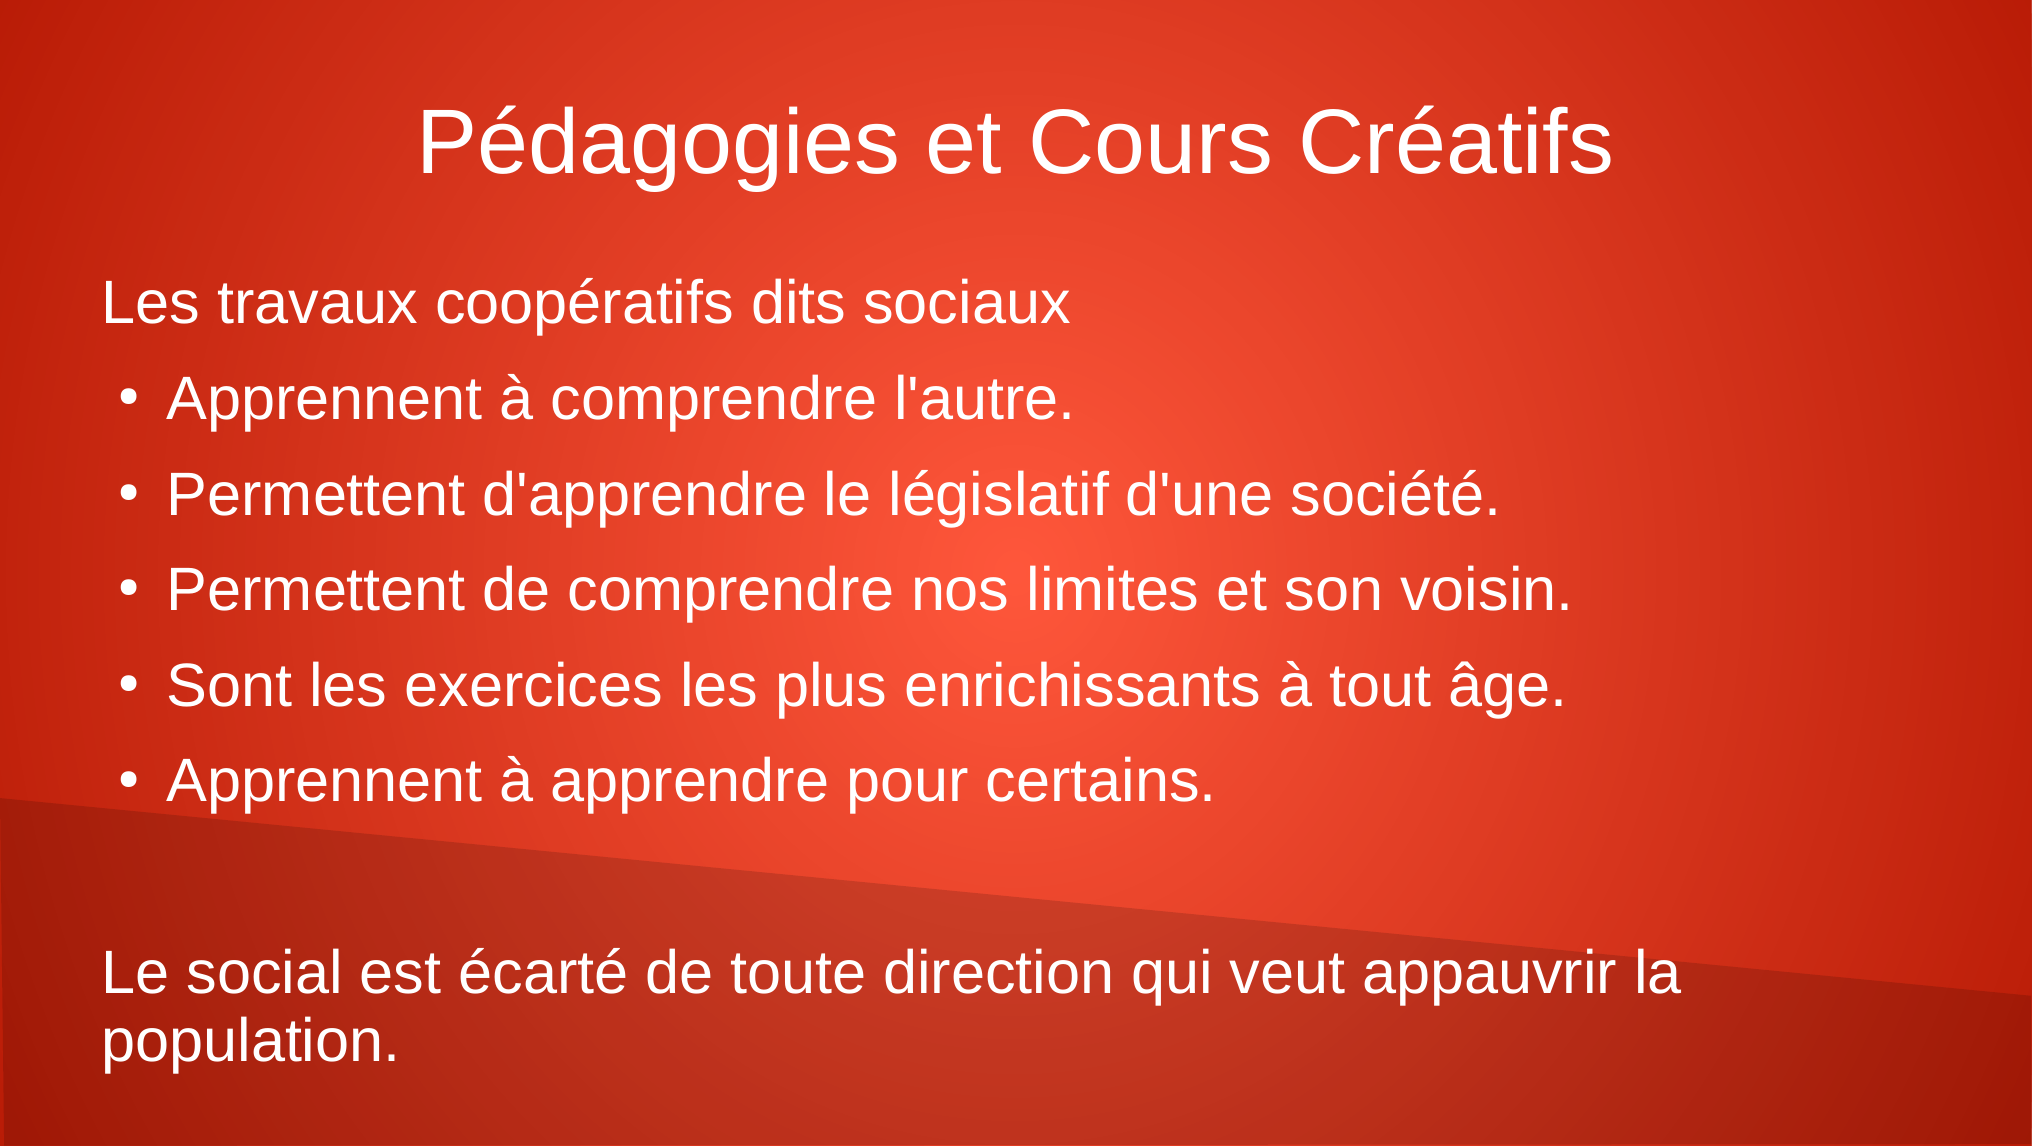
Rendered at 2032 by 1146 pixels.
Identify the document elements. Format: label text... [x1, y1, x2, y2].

list Les travaux coopératifs dits sociaux Apprennent à comprendre l'autre. Permettent d'apprendre le législatif d'une société. Permettent de comprendre nos limites et son voisin. Sont les exercices les plus enrichissants à tout âge. Apprennent à apprendre pour certains. Le social est écarté de toute direction qui veut appauvrir la population. [101, 268, 1930, 1075]
title Pédagogies et Cours Créatifs [101, 45, 1930, 237]
